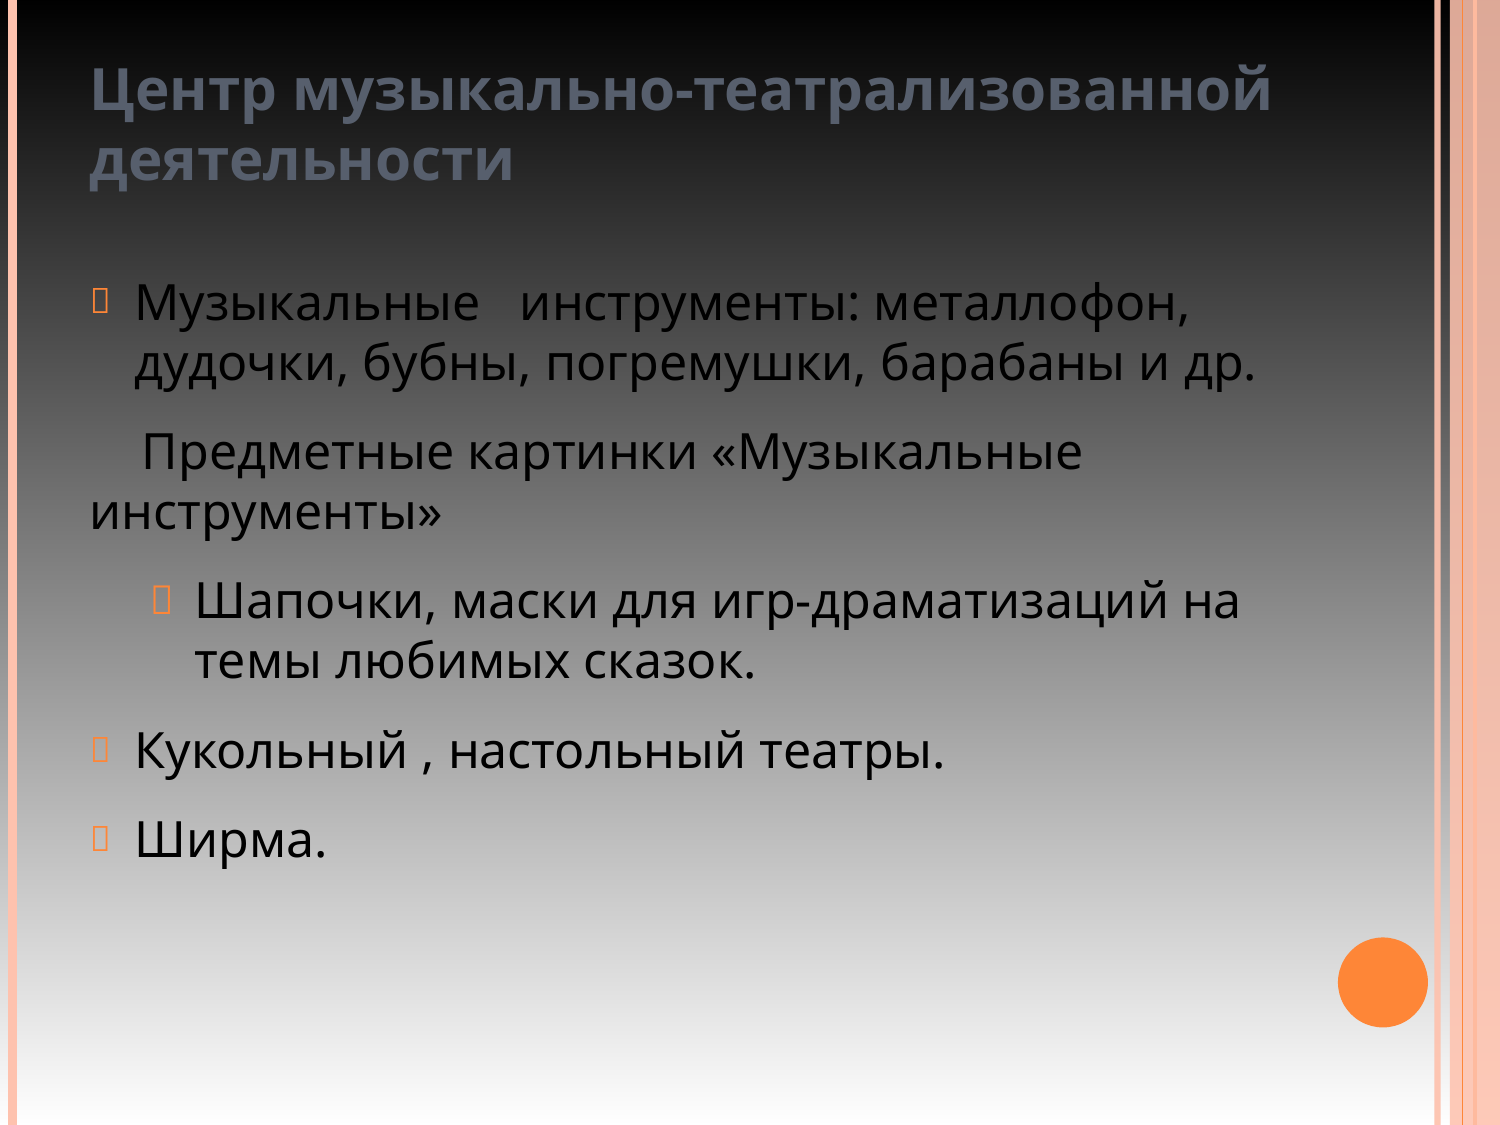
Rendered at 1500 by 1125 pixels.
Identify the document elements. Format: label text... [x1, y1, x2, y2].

list Музыкальные инструменты: металлофон, дудочки, бубны, погремушки, барабаны и др. Предметные картинки «Музыкальные инструменты» Шапочки, маски для игр-драматизаций на темы любимых сказок. Кукольный , настольный театры. Ширма. [75, 262, 1300, 1062]
title Центр музыкально-театрализованной деятельности [75, 45, 1300, 233]
